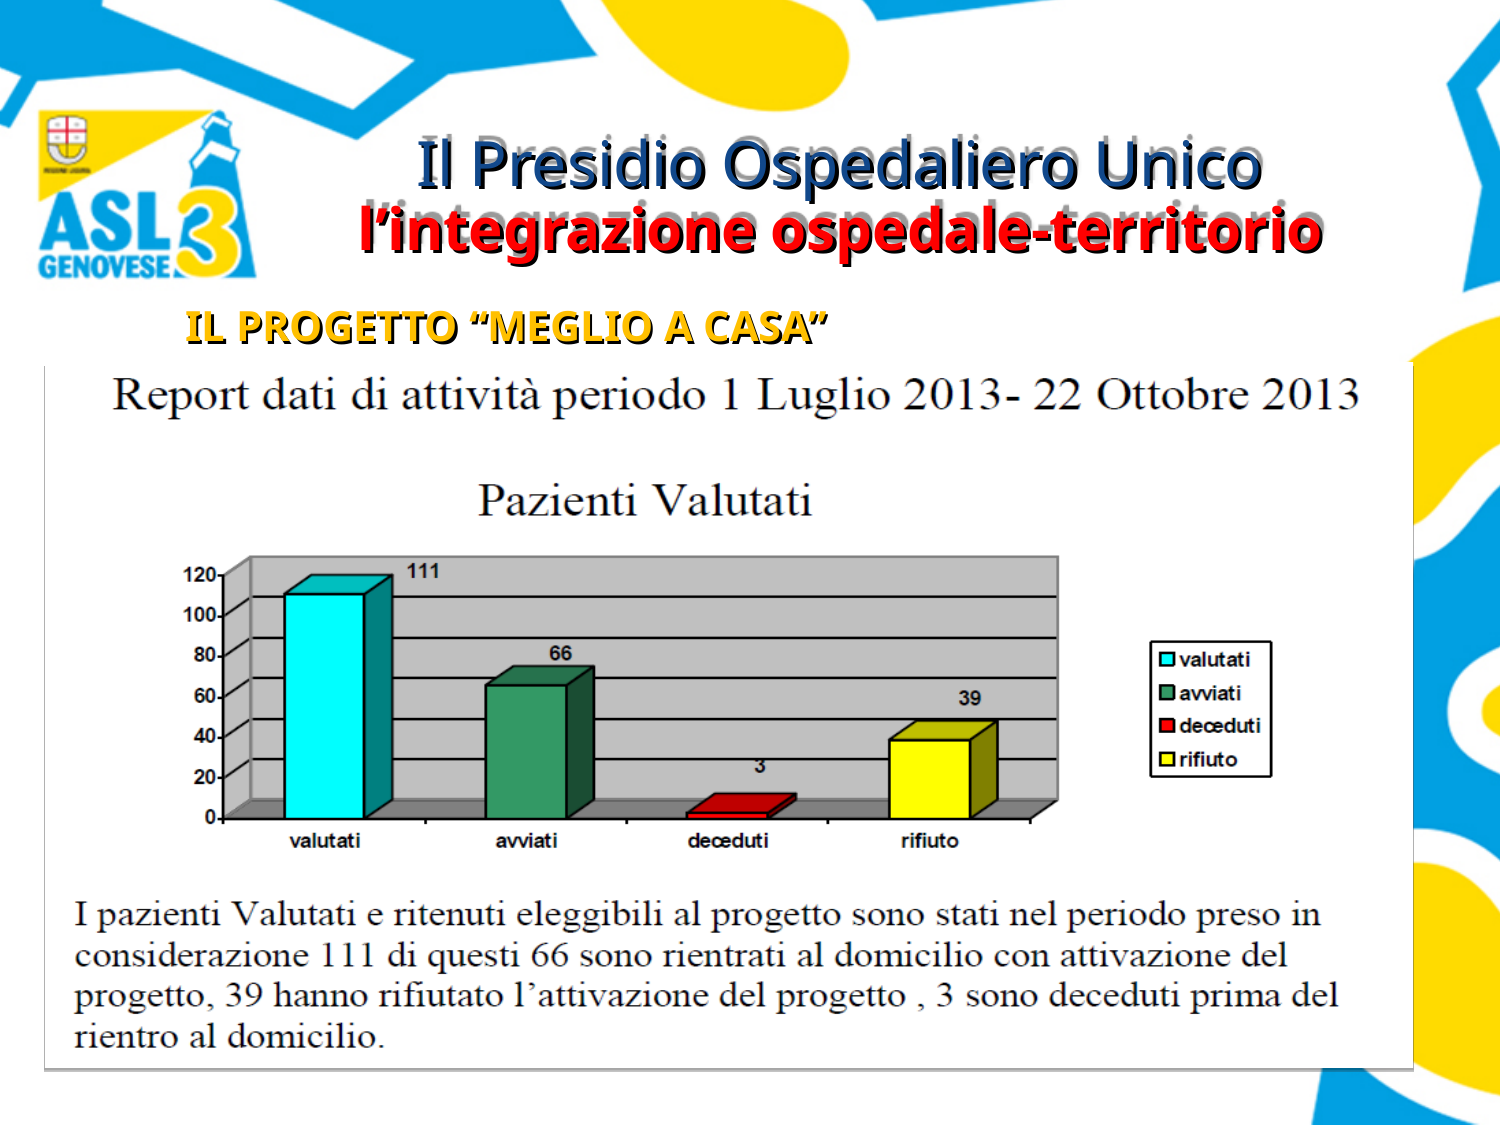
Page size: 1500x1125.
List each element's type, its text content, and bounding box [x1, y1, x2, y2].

text_box IL PROGETTO “MEGLIO A CASA” [45, 284, 1426, 464]
text_box Il Presidio Ospedaliero Unico l’integrazione ospedale-territorio [242, 125, 1438, 301]
picture [44, 362, 1414, 1068]
